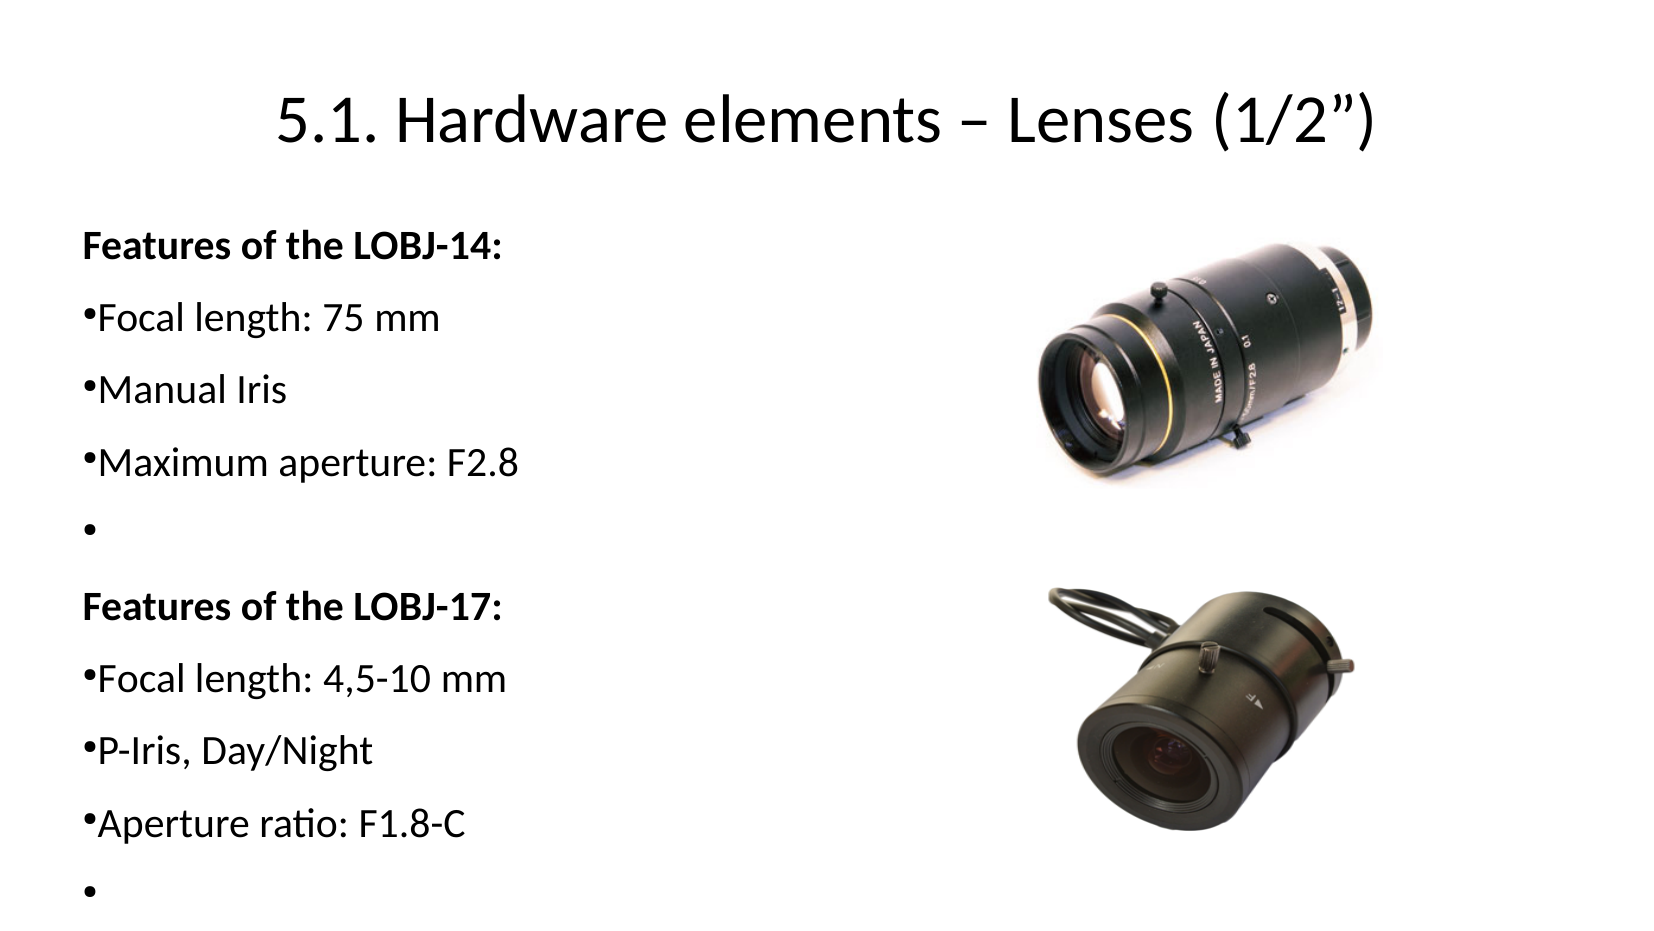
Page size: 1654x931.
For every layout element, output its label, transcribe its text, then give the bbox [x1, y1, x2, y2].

title 5.1. Hardware elements – Lenses (1/2”) [82, 73, 1571, 157]
subtitle Features of the LOBJ-14: Focal length: 75 mm Manual Iris Maximum aperture: F2.8 Features of the LOBJ-17: Focal length: 4,5-10 mm P-Iris, Day/Night Aperture ratio: F1.8-C [82, 217, 1571, 844]
picture [1027, 568, 1383, 855]
picture [1027, 228, 1383, 489]
